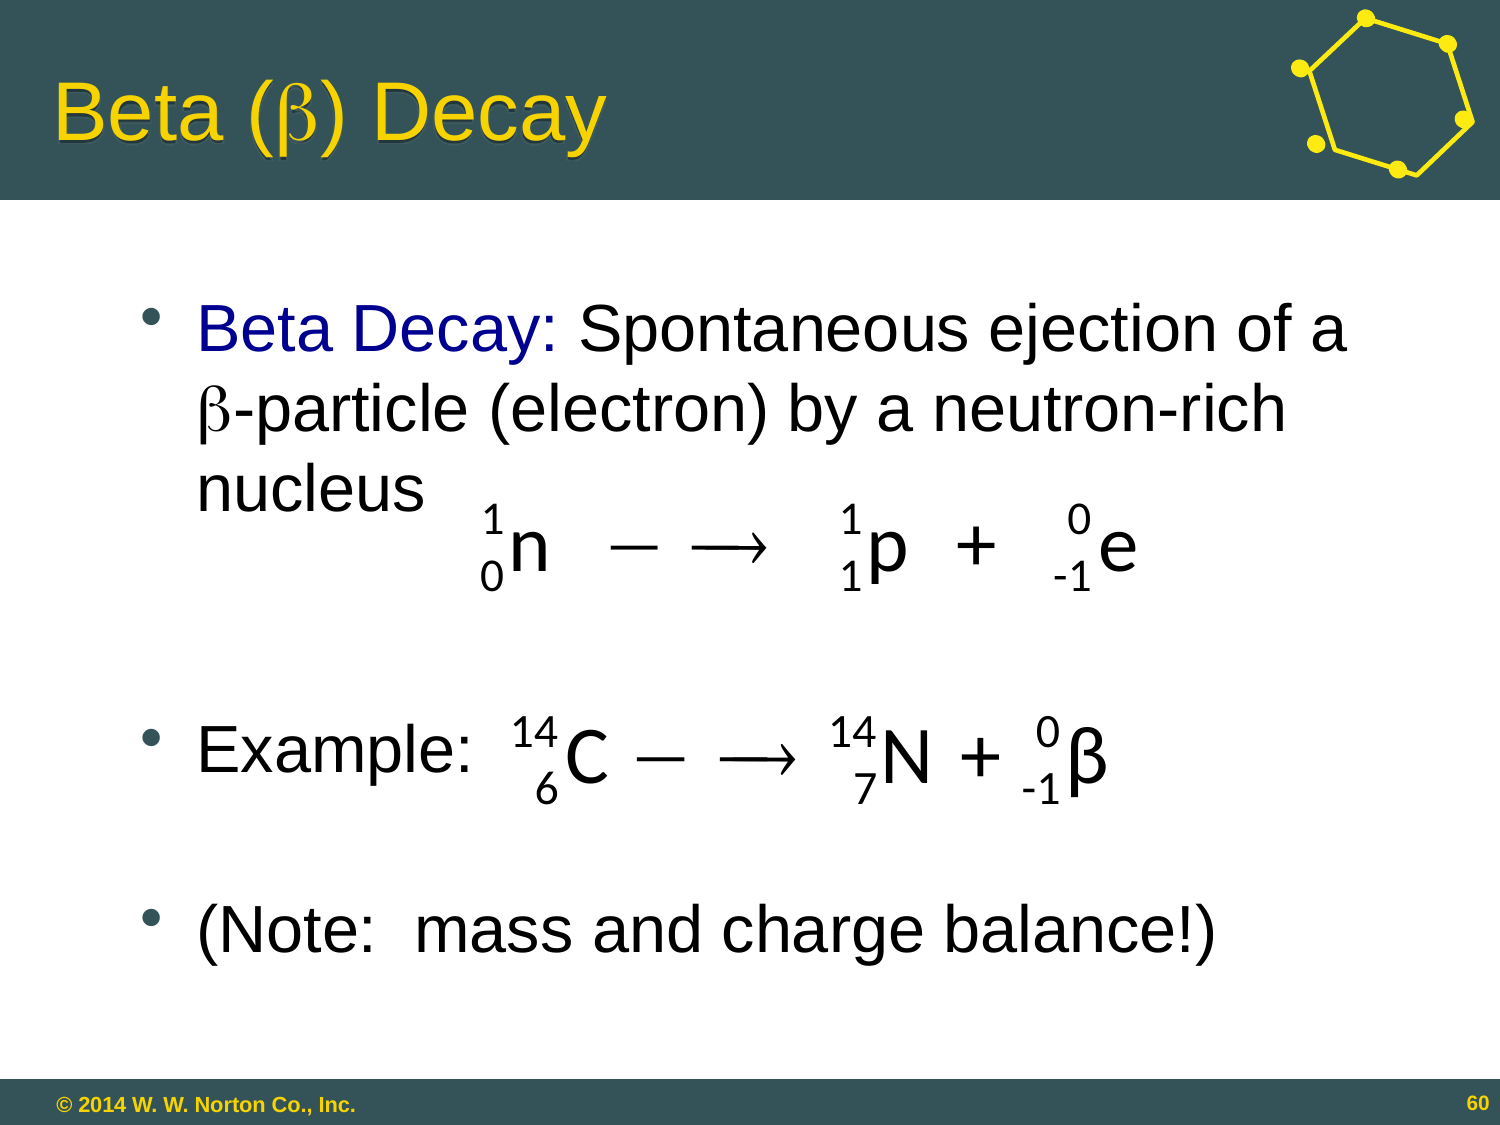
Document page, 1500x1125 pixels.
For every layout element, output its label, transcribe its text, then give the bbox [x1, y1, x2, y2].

chart [500, 695, 1123, 825]
text_box <number> [1374, 1086, 1500, 1119]
title Beta () Decay [37, 19, 1118, 195]
chart [468, 483, 1150, 612]
slide_number 21 - <number> [112, 1025, 263, 1100]
list Beta Decay: Spontaneous ejection of a -particle (electron) by a neutron-rich nucleus Example: (Note: mass and charge balance!) [125, 276, 1438, 915]
